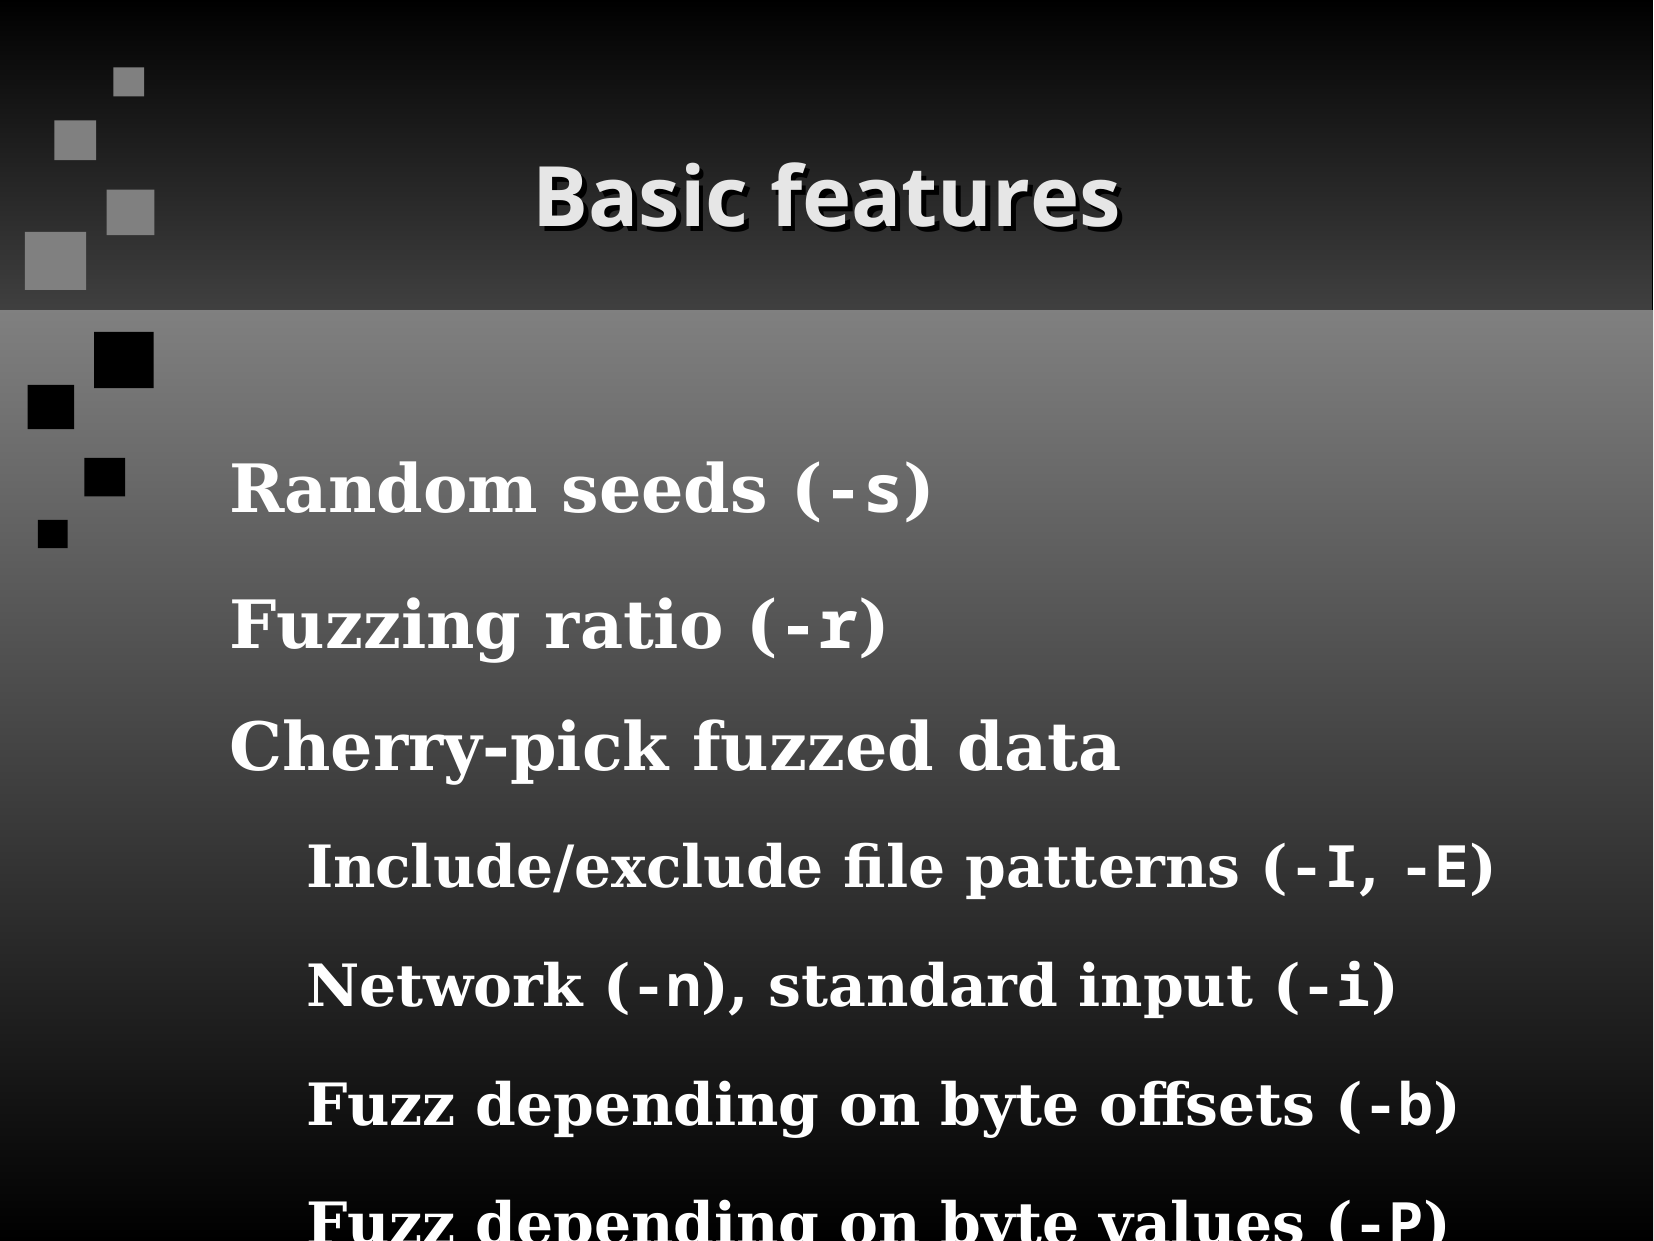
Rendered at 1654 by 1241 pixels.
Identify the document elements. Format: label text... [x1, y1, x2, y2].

title Basic features [121, 91, 1534, 299]
list Random seeds (-s) Fuzzing ratio (-r) Cherry-pick fuzzed data Include/exclude file patterns (-I, -E) Network (-n), standard input (-i) Fuzz depending on byte offsets (-b) Fuzz depending on byte values (-P) [211, 395, 1596, 1185]
